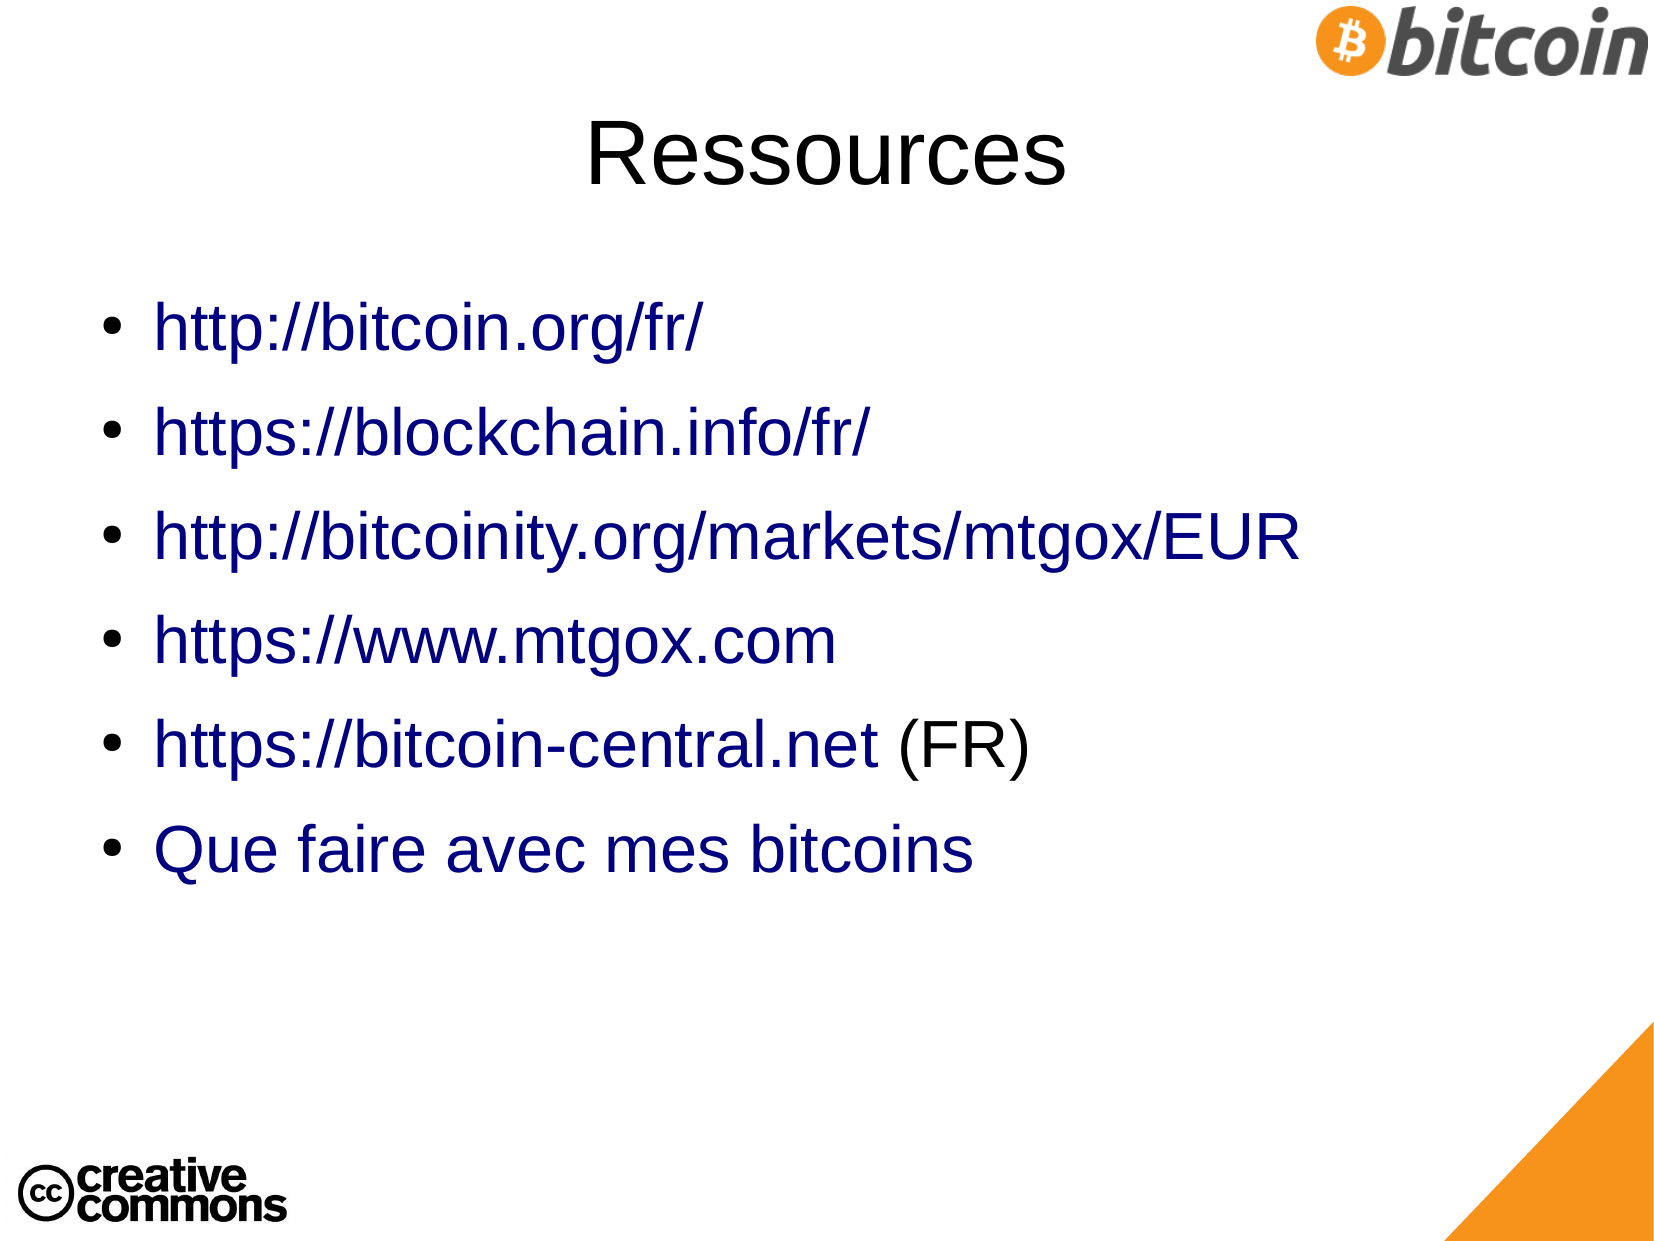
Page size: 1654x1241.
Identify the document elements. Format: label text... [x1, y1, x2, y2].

list http://bitcoin.org/fr/ https://blockchain.info/fr/ http://bitcoinity.org/markets/mtgox/EUR https://www.mtgox.com https://bitcoin-central.net (FR) Que faire avec mes bitcoins [82, 290, 1538, 1010]
picture [1316, 6, 1648, 76]
title Ressources [82, 49, 1571, 257]
picture [3, 1139, 296, 1241]
